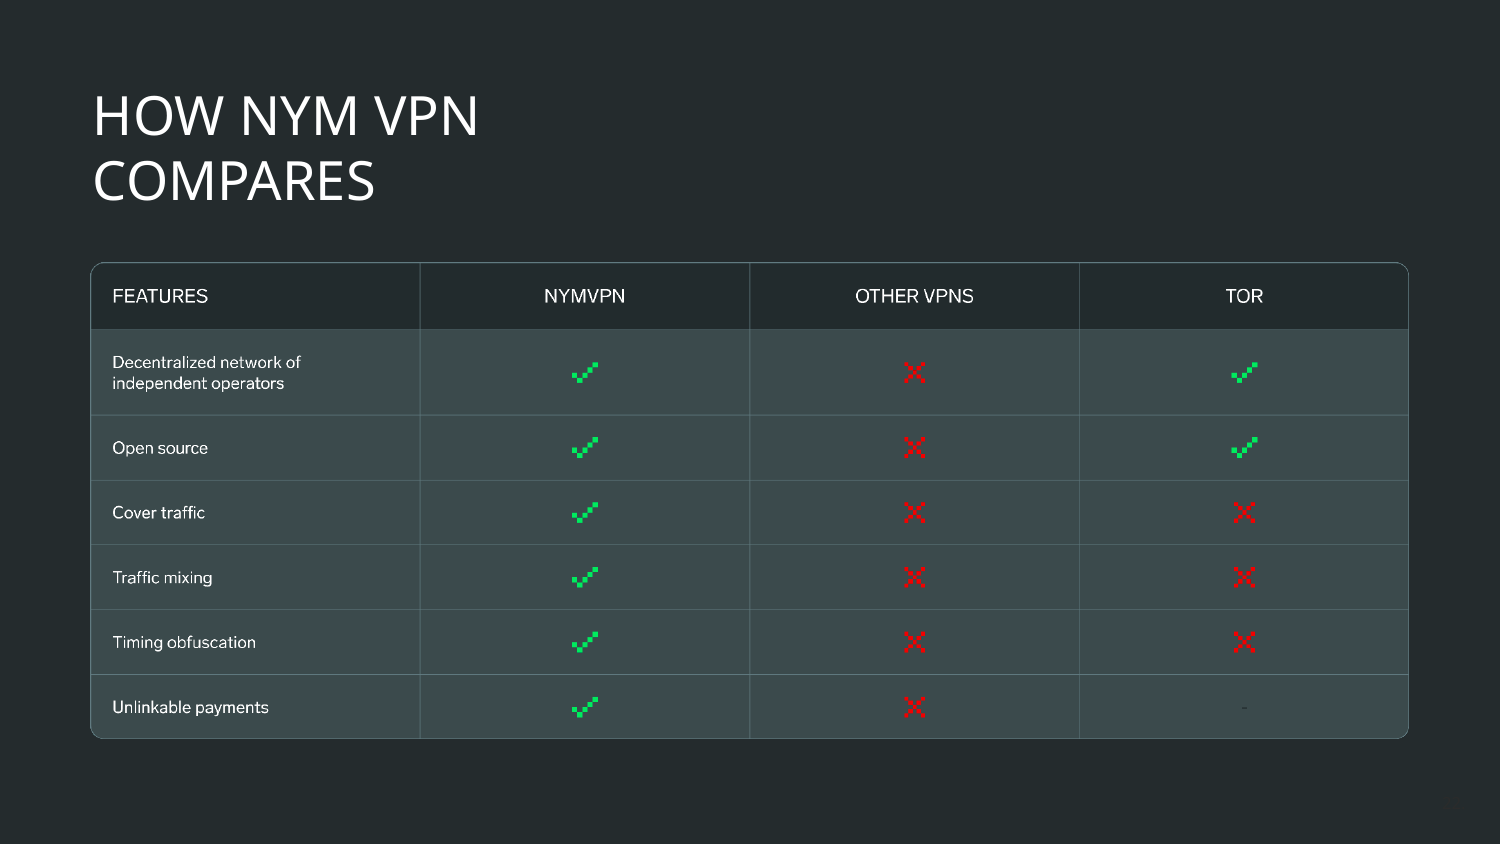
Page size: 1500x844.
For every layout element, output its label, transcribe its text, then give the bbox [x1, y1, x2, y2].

text_box HOW NYM VPN COMPARES [92, 81, 507, 212]
picture [90, 262, 1409, 739]
